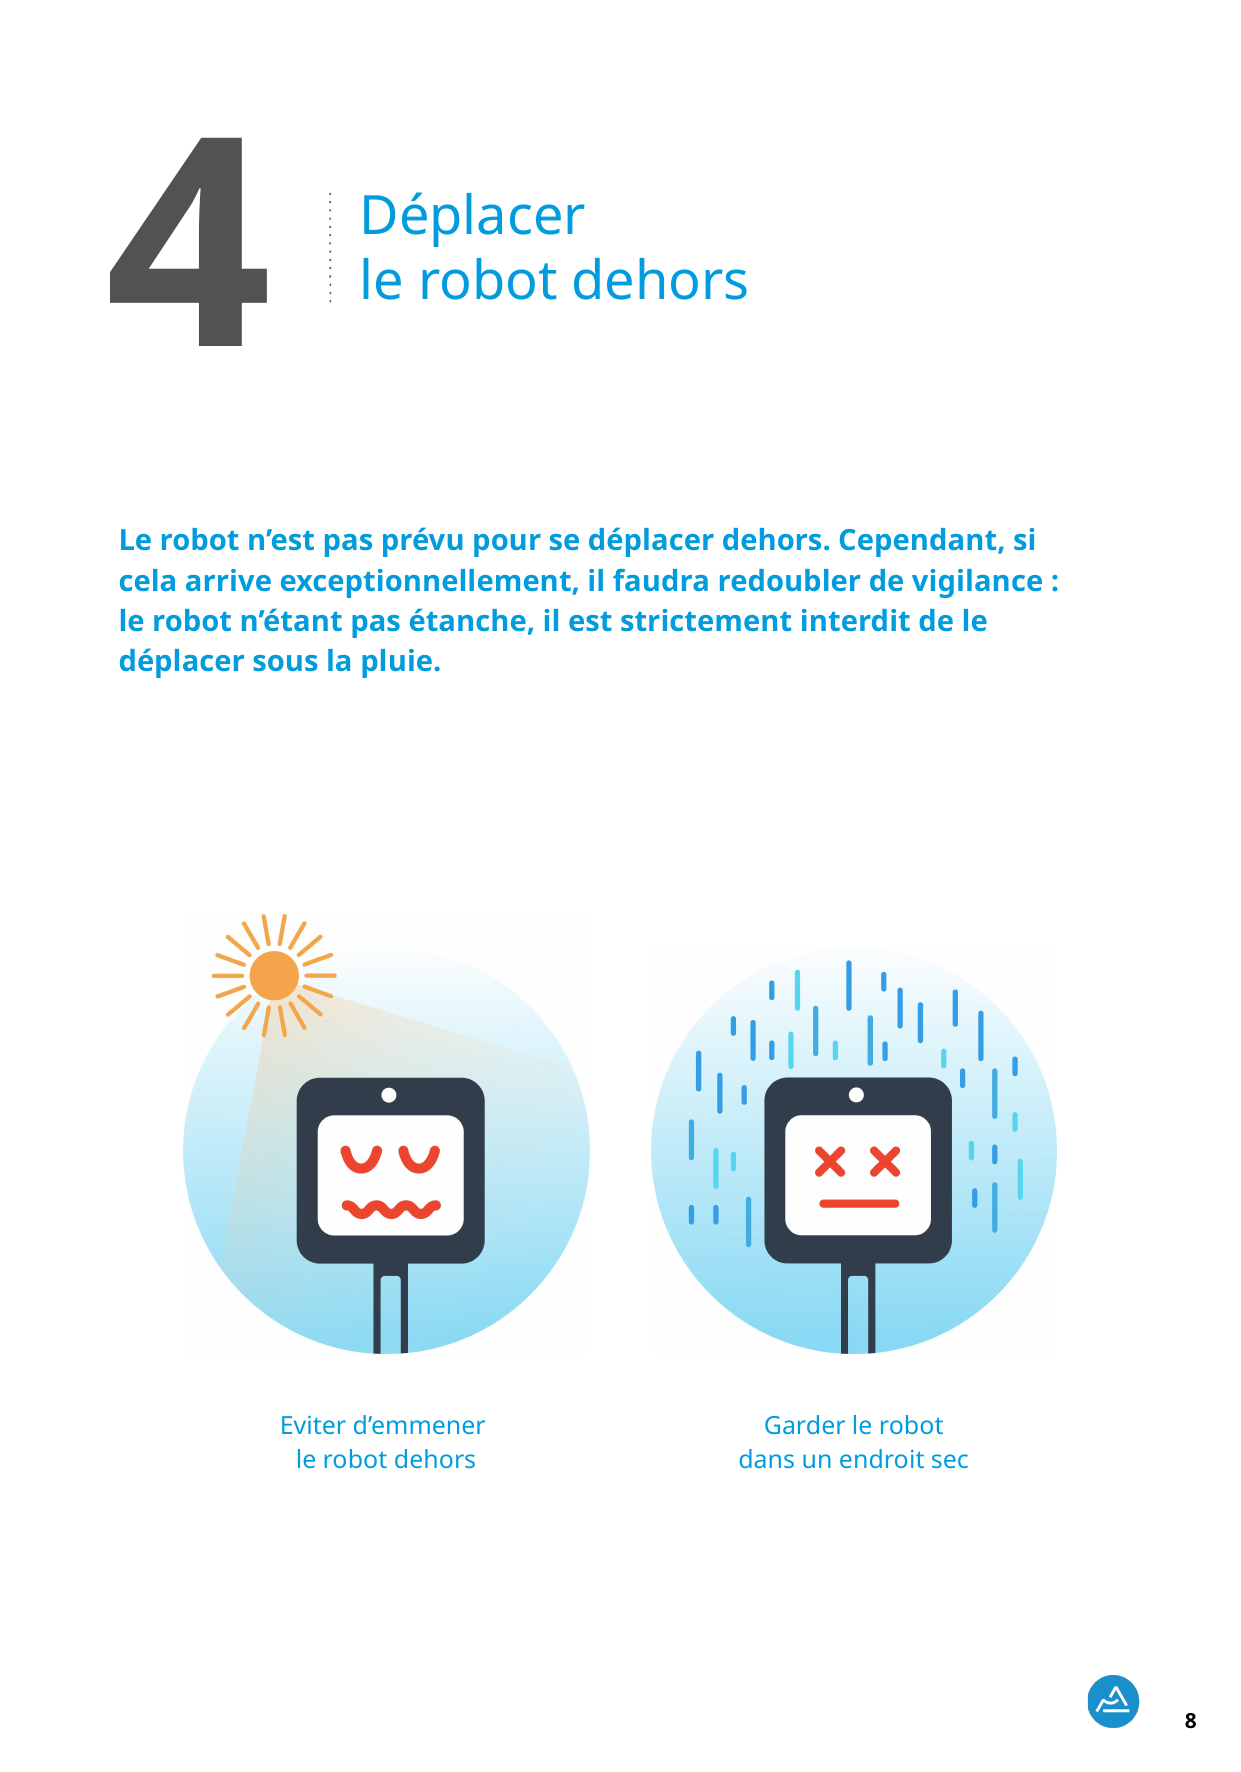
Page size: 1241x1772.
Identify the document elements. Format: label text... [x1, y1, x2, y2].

text_box Déplacer le robot dehors [344, 165, 1149, 472]
text_box Eviter d’emmener le robot dehors [250, 1380, 523, 1499]
picture [651, 947, 1057, 1354]
text_box 8 [1144, 1670, 1212, 1748]
text_box Le robot n’est pas prévu pour se déplacer dehors. Cependant, si cela arrive exceptionnellement, il faudra redoubler de vigilance : le robot n’étant pas étanche, il est strictement interdit de le déplacer sous la pluie. [103, 501, 1115, 619]
text_box Garder le robot dans un endroit sec [717, 1380, 991, 1499]
picture [1087, 1675, 1147, 1728]
text_box 4 [90, 39, 397, 369]
picture [183, 914, 590, 1354]
